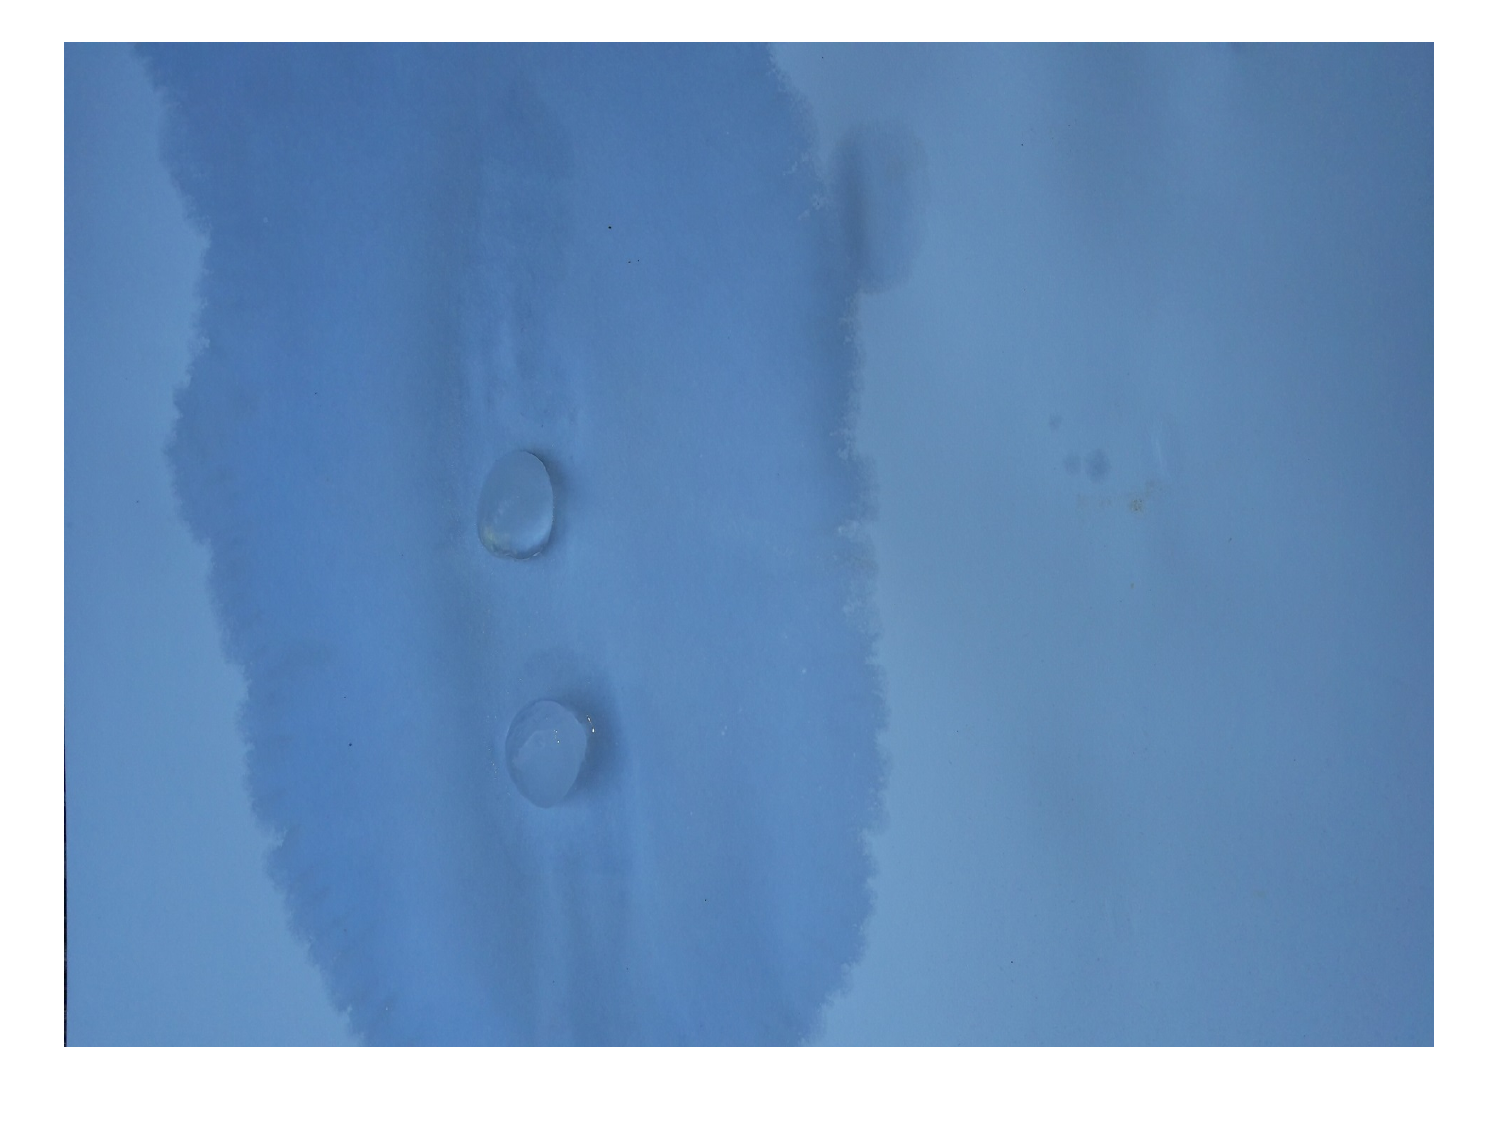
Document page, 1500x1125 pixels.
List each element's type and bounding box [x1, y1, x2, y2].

picture [64, 42, 1434, 1047]
